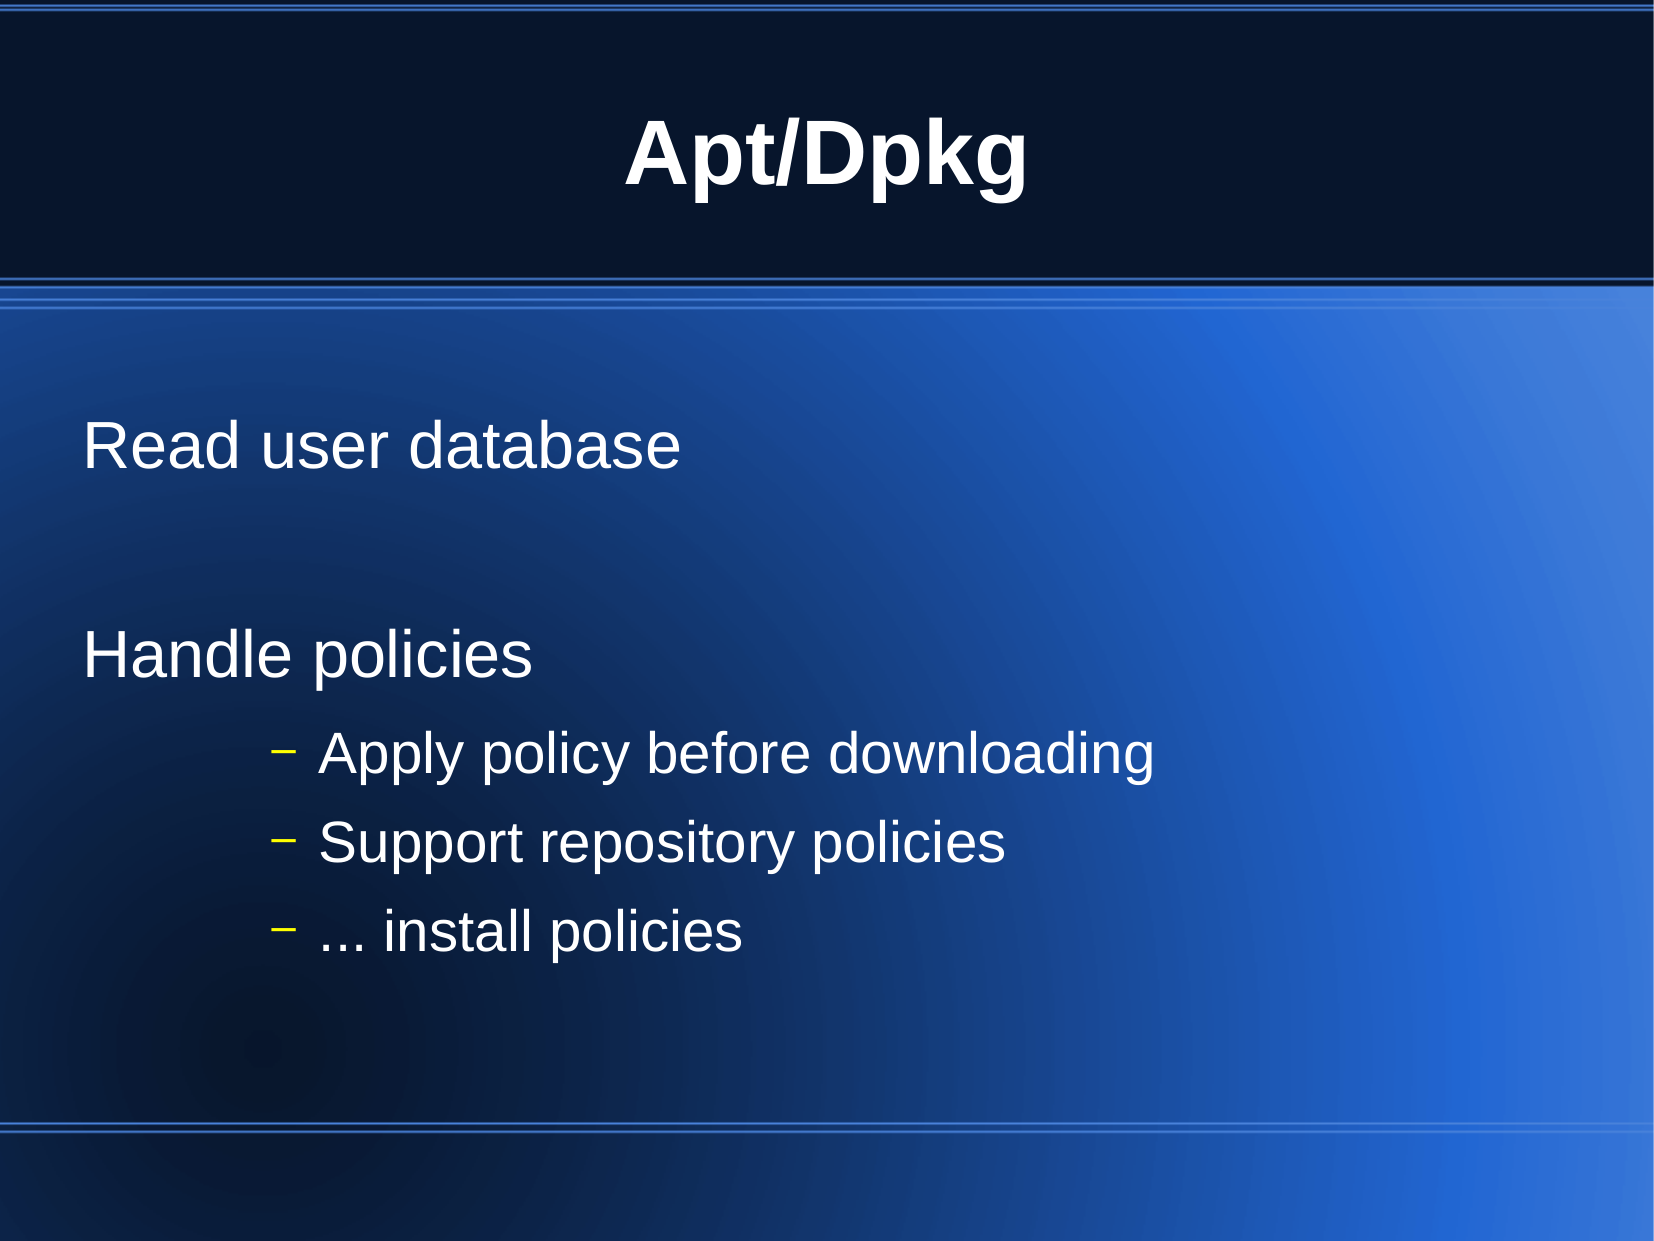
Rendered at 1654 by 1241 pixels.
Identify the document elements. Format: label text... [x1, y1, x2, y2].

title Apt/Dpkg [82, 56, 1571, 250]
picture [0, 0, 1654, 1241]
list Read user database Handle policies Apply policy before downloading Support repository policies ... install policies [82, 408, 1571, 999]
